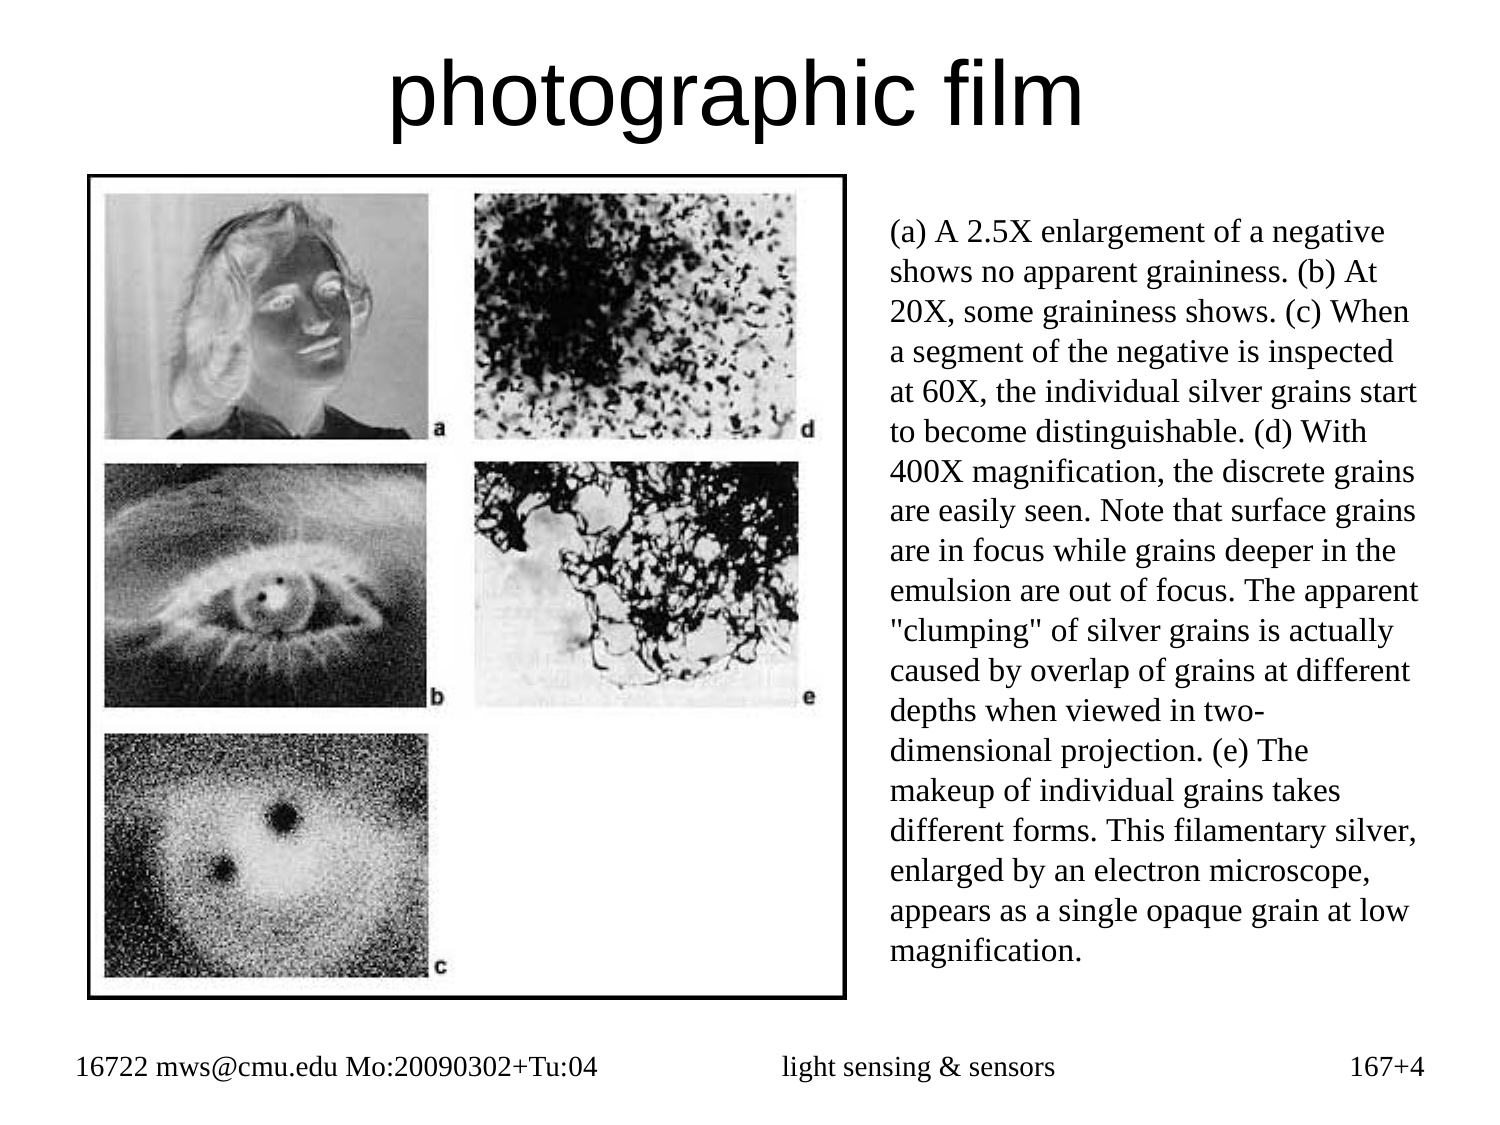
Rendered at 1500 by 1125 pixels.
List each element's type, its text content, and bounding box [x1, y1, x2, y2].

picture [87, 174, 847, 1000]
text_box (a) A 2.5X enlargement of a negative shows no apparent graininess. (b) At 20X, some graininess shows. (c) When a segment of the negative is inspected at 60X, the individual silver grains start to become distinguishable. (d) With 400X magnification, the discrete grains are easily seen. Note that surface grains are in focus while grains deeper in the emulsion are out of focus. The apparent "clumping" of silver grains is actually caused by overlap of grains at different depths when viewed in two-dimensional projection. (e) The makeup of individual grains takes different forms. This filamentary silver, enlarged by an electron microscope, appears as a single opaque grain at low magnification. [874, 201, 1438, 976]
title photographic film [99, 34, 1375, 153]
